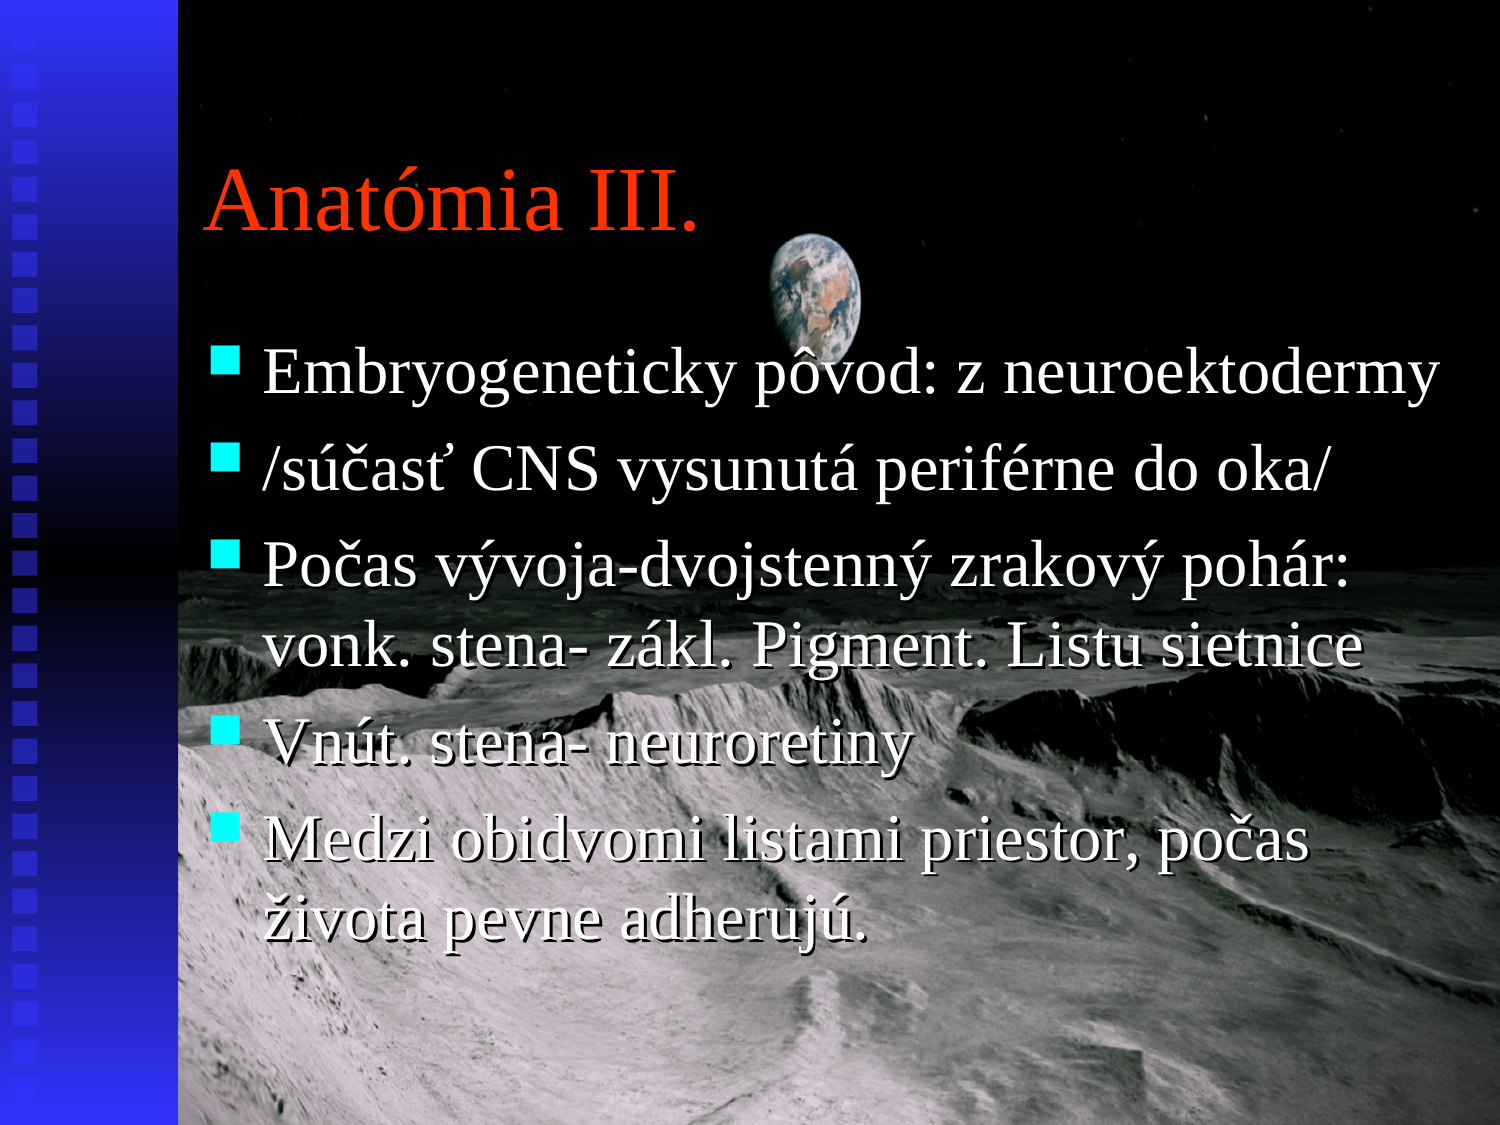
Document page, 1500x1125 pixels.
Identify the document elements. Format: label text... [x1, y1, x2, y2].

picture [0, 0, 1500, 1125]
title Anatómia III. [187, 99, 1463, 288]
list Embryogeneticky pôvod: z neuroektodermy /súčasť CNS vysunutá periférne do oka/ Počas vývoja-dvojstenný zrakový pohár: vonk. stena- zákl. Pigment. Listu sietnice Vnút. stena- neuroretiny Medzi obidvomi listami priestor, počas života pevne adherujú. [191, 319, 1467, 995]
